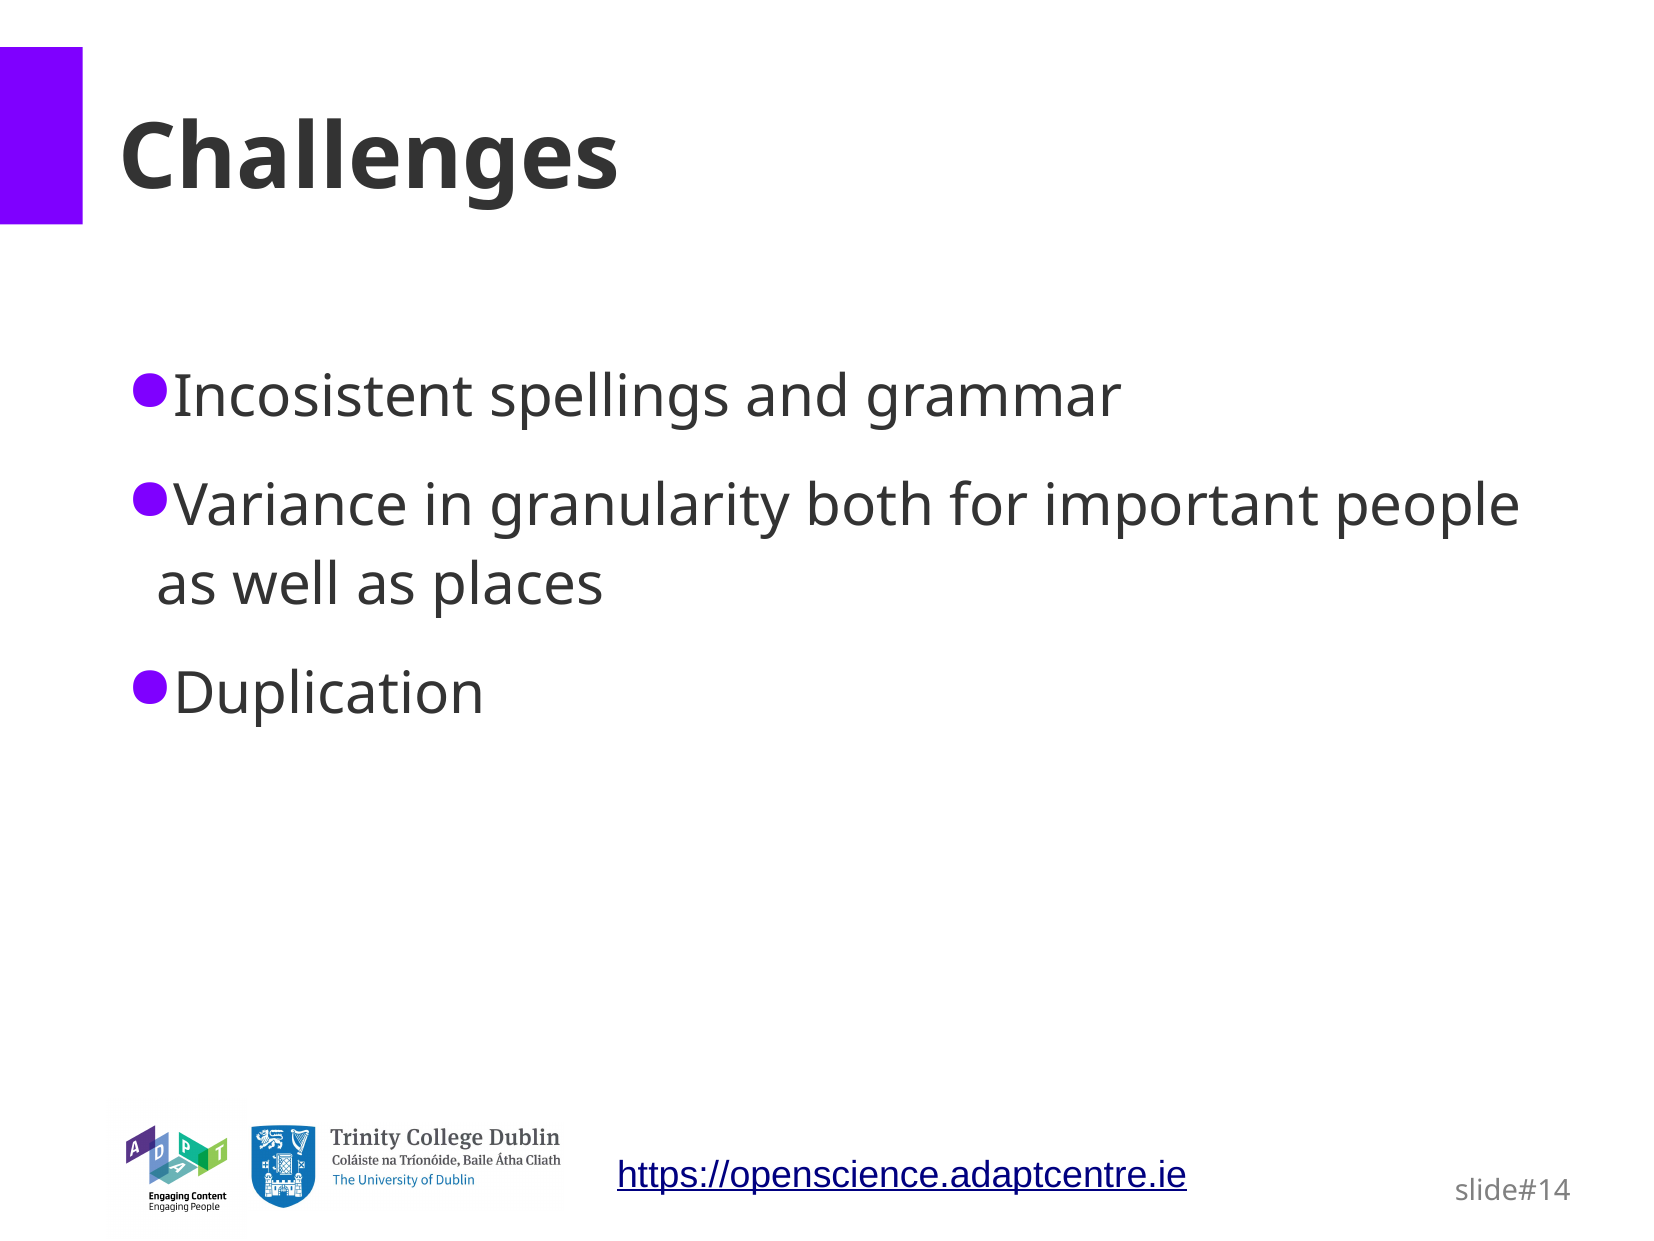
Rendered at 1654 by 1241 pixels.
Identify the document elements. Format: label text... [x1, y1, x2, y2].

list Incosistent spellings and grammar Variance in granularity both for important people as well as places Duplication [118, 354, 1536, 1074]
title Challenges [118, 49, 1571, 257]
picture [106, 1098, 247, 1239]
picture [248, 1122, 564, 1211]
